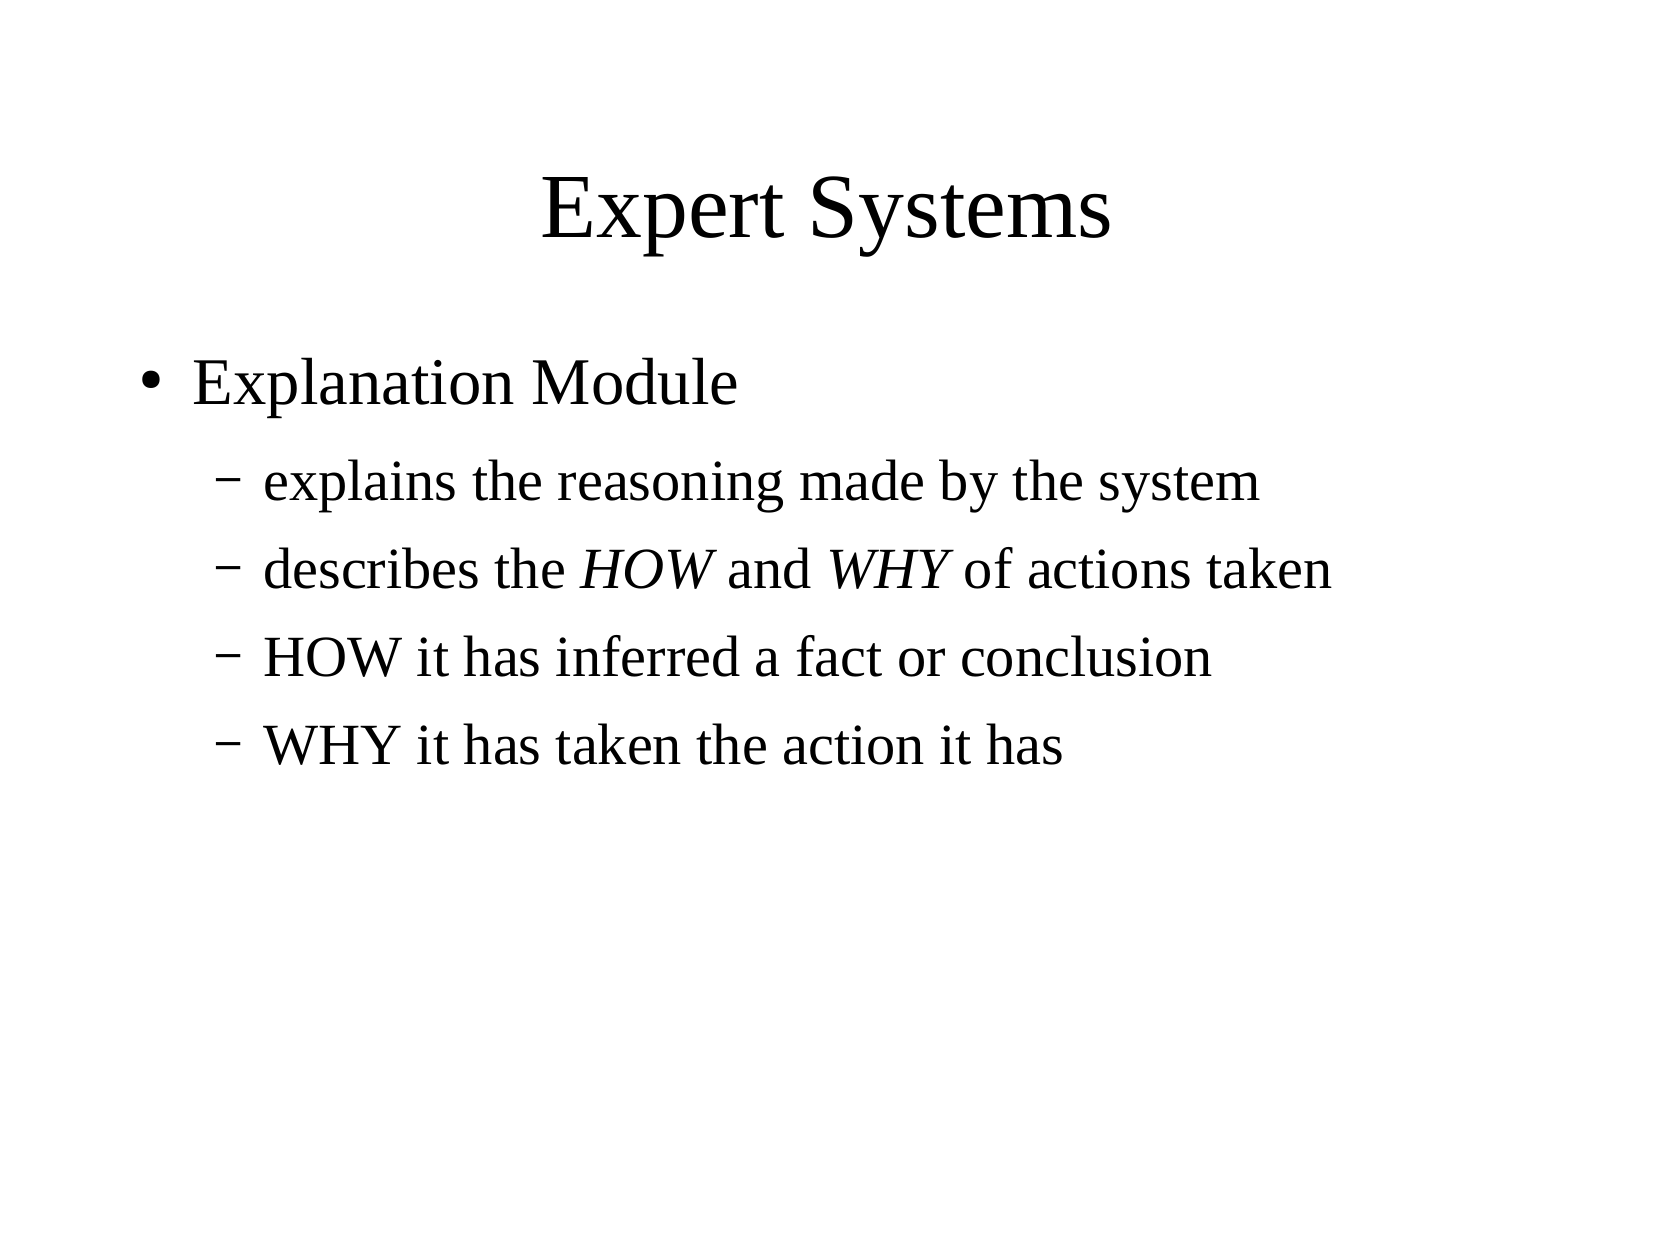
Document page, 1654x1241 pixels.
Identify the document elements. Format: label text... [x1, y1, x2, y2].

title Expert Systems [121, 102, 1534, 311]
list Explanation Module explains the reasoning made by the system describes the HOW and WHY of actions taken HOW it has inferred a fact or conclusion WHY it has taken the action it has [121, 344, 1534, 1127]
